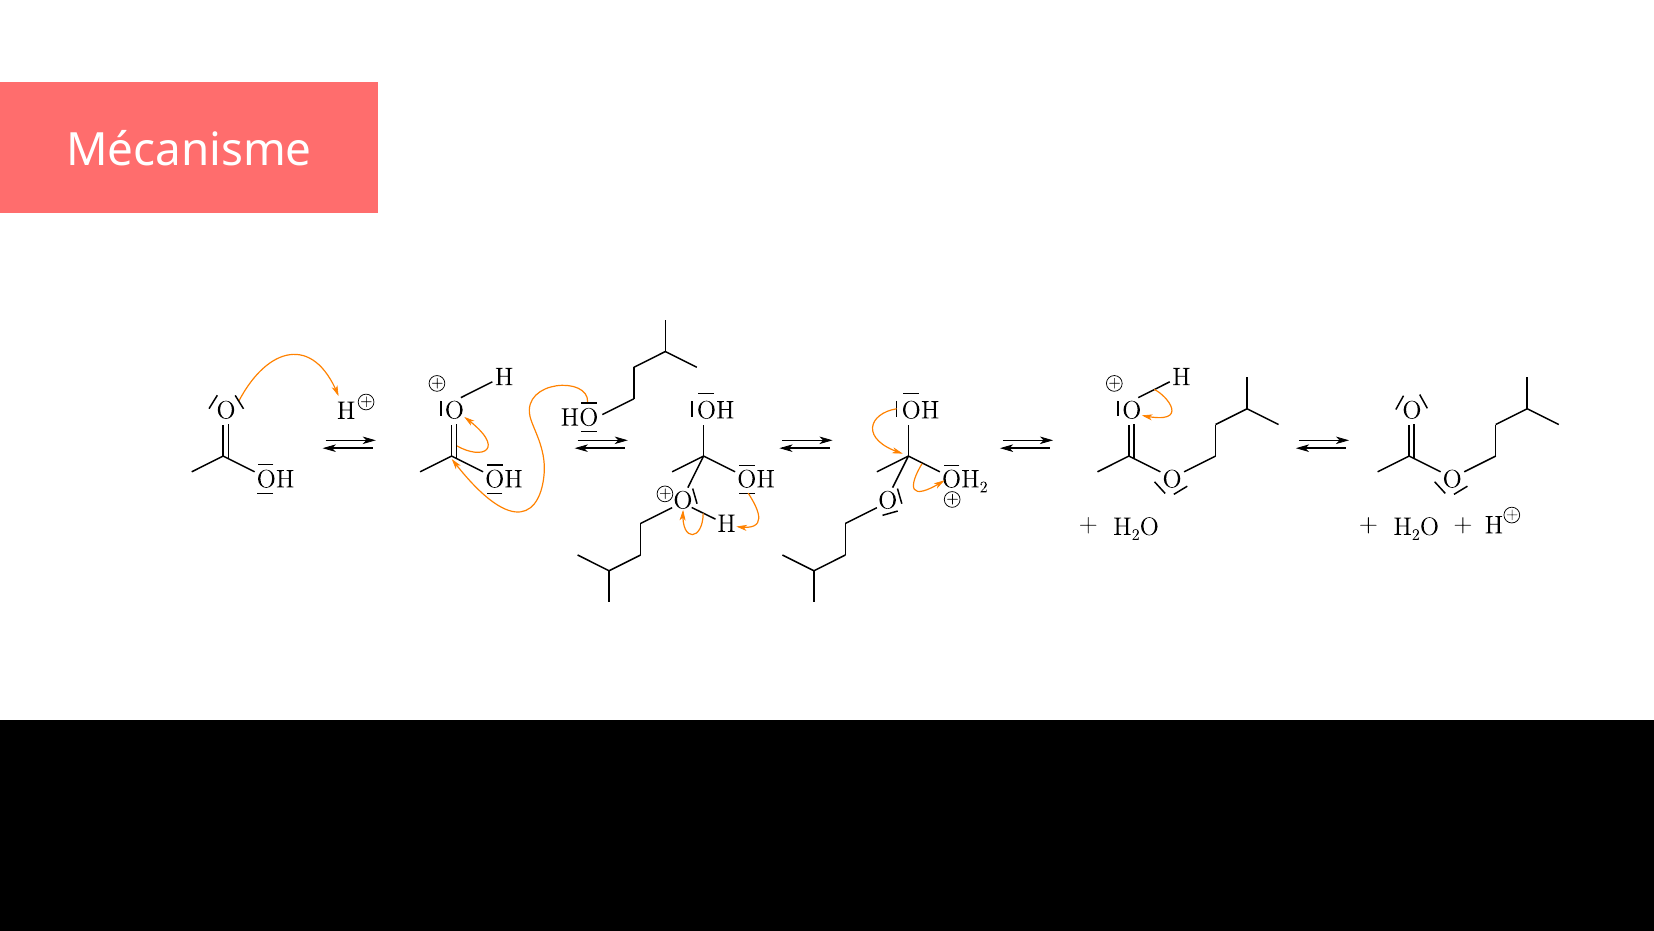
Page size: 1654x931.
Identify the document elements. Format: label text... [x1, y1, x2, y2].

picture [191, 320, 1560, 603]
text_box [0, 720, 1654, 931]
text_box Mécanisme [0, 82, 378, 213]
